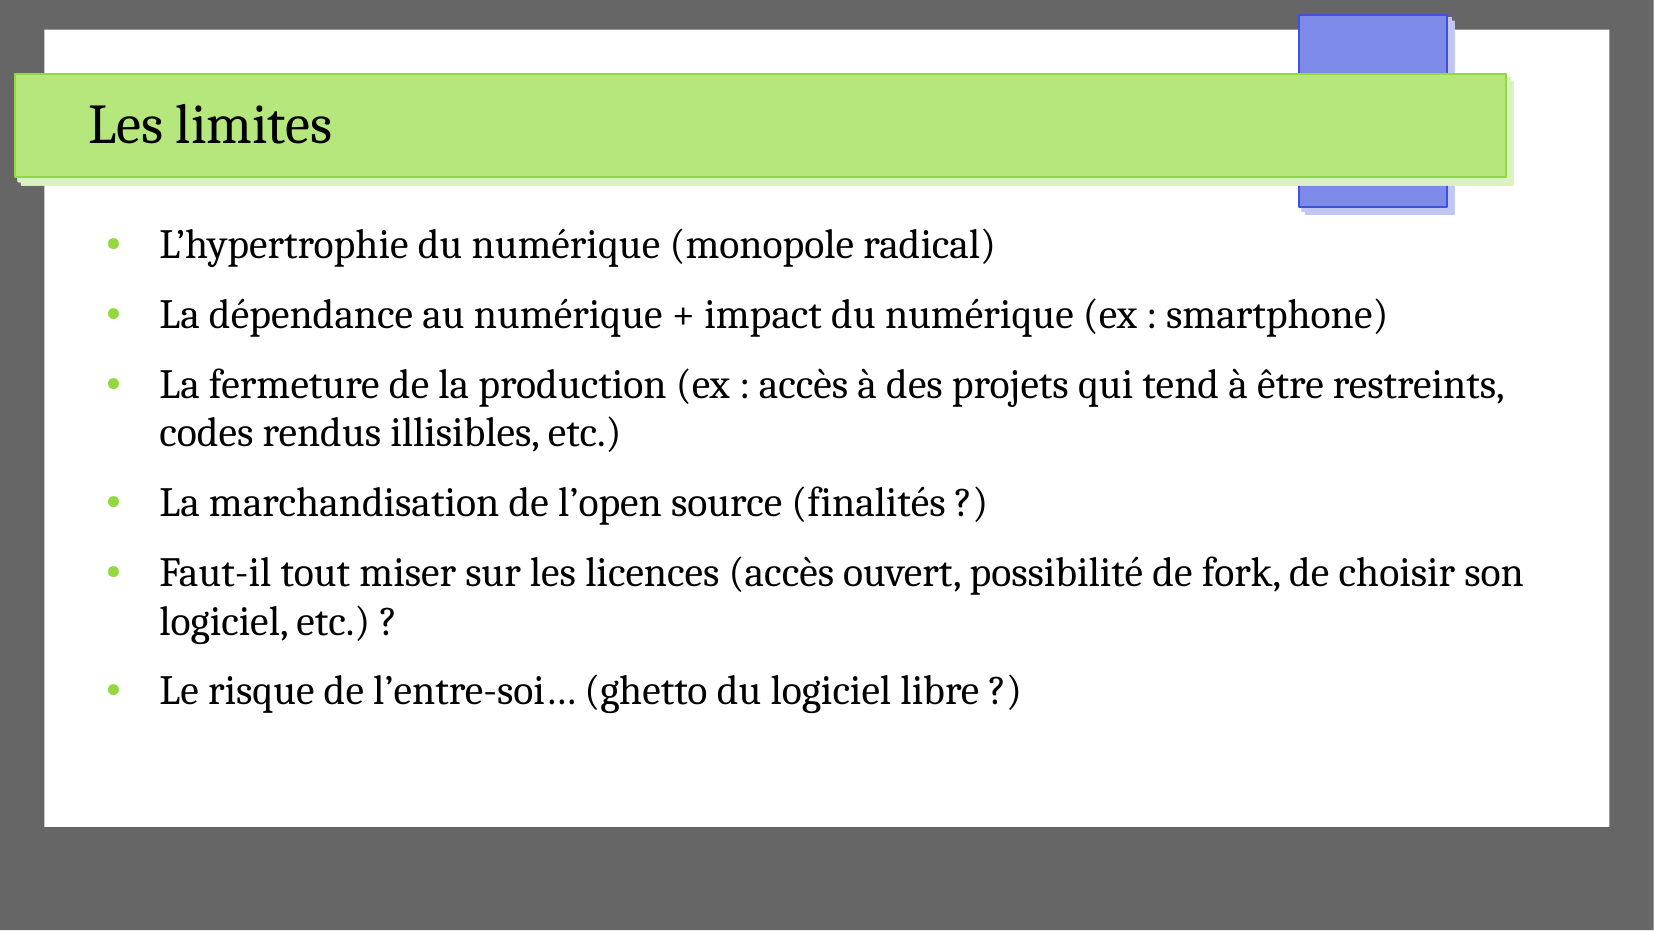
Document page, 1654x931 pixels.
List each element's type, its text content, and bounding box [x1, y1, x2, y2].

list L’hypertrophie du numérique (monopole radical) La dépendance au numérique + impact du numérique (ex : smartphone) La fermeture de la production (ex : accès à des projets qui tend à être restreints, codes rendus illisibles, etc.) La marchandisation de l’open source (finalités ?) Faut-il tout miser sur les licences (accès ouvert, possibilité de fork, de choisir son logiciel, etc.) ? Le risque de l’entre-soi… (ghetto du logiciel libre ?) [88, 221, 1565, 813]
title Les limites [88, 73, 1506, 178]
